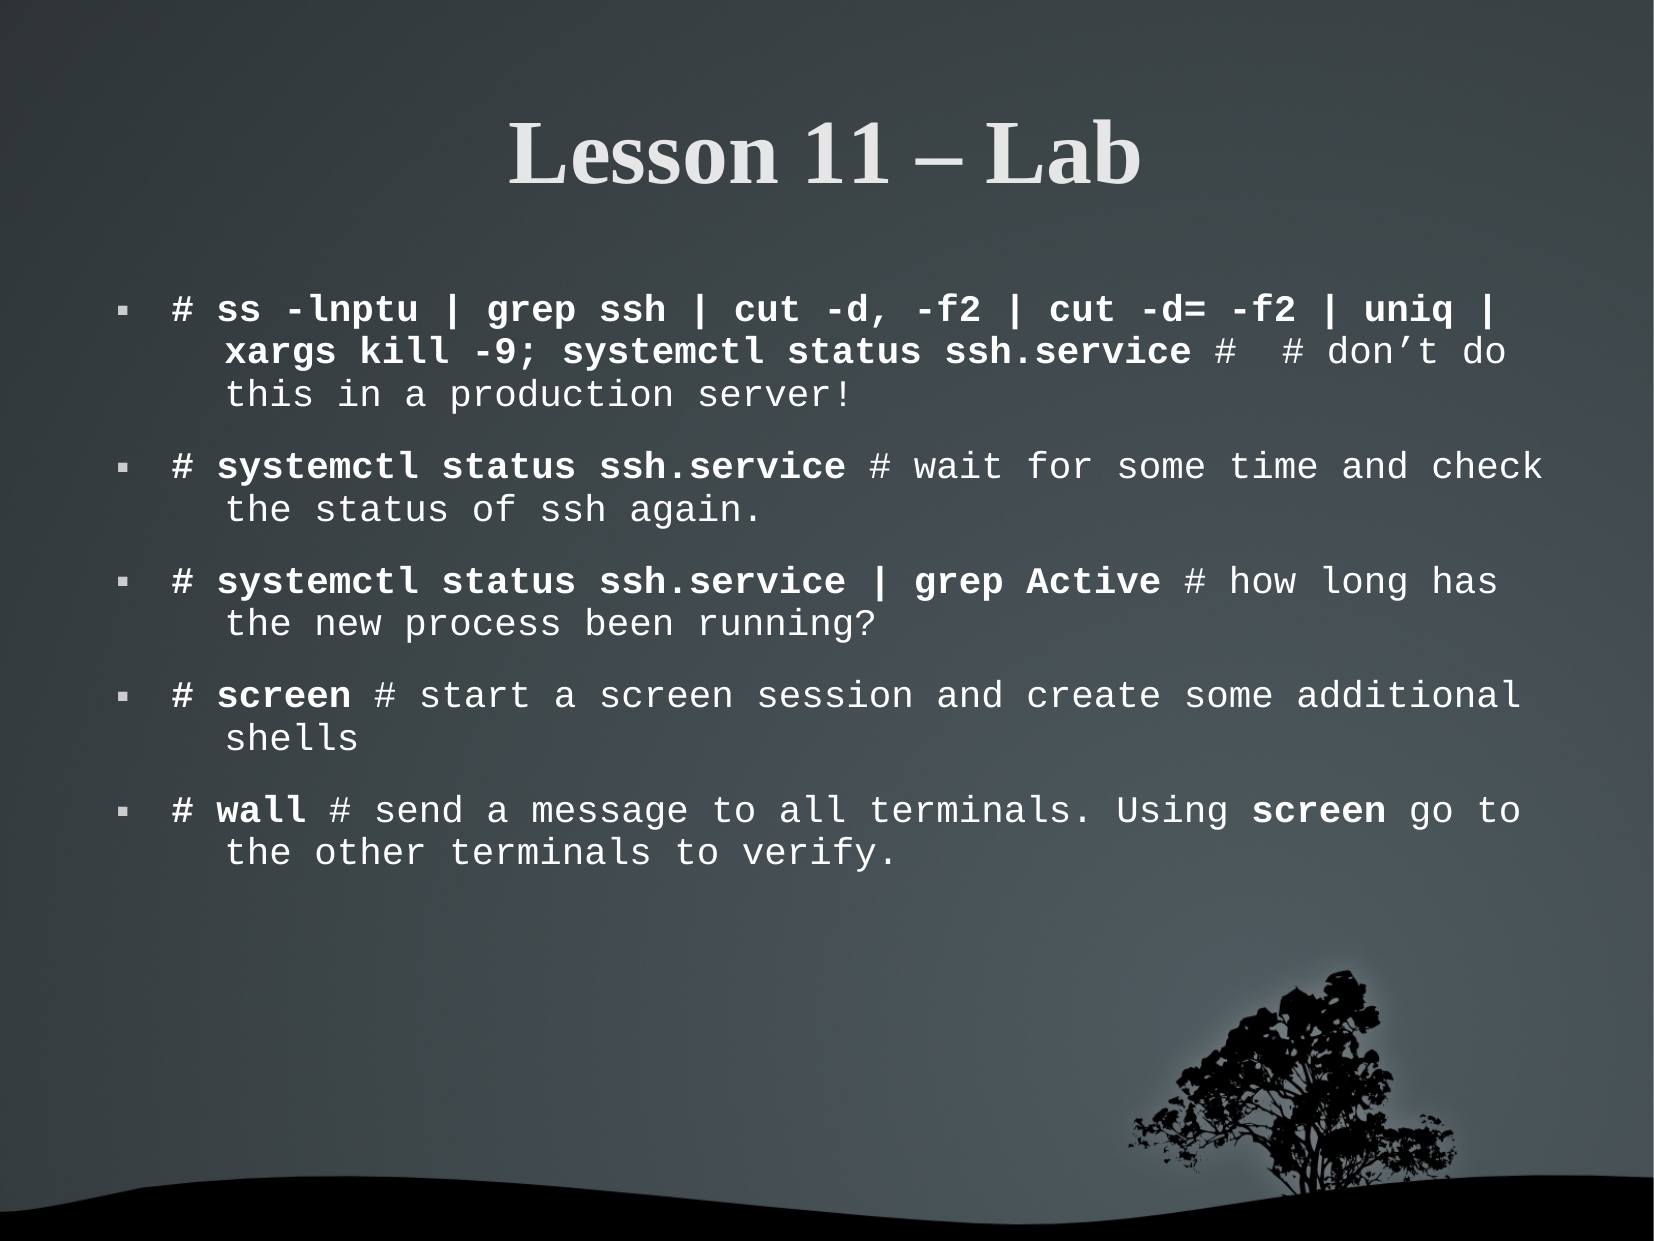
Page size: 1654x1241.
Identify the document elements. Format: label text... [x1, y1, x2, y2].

picture [0, 0, 1654, 1241]
title Lesson 11 – Lab [82, 49, 1571, 257]
list # ss -lnptu | grep ssh | cut -d, -f2 | cut -d= -f2 | uniq | xargs kill -9; systemctl status ssh.service # # don’t do this in a production server! # systemctl status ssh.service # wait for some time and check the status of ssh again. # systemctl status ssh.service | grep Active # how long has the new process been running? # screen # start a screen session and create some additional shells # wall # send a message to all terminals. Using screen go to the other terminals to verify. [82, 290, 1571, 1109]
